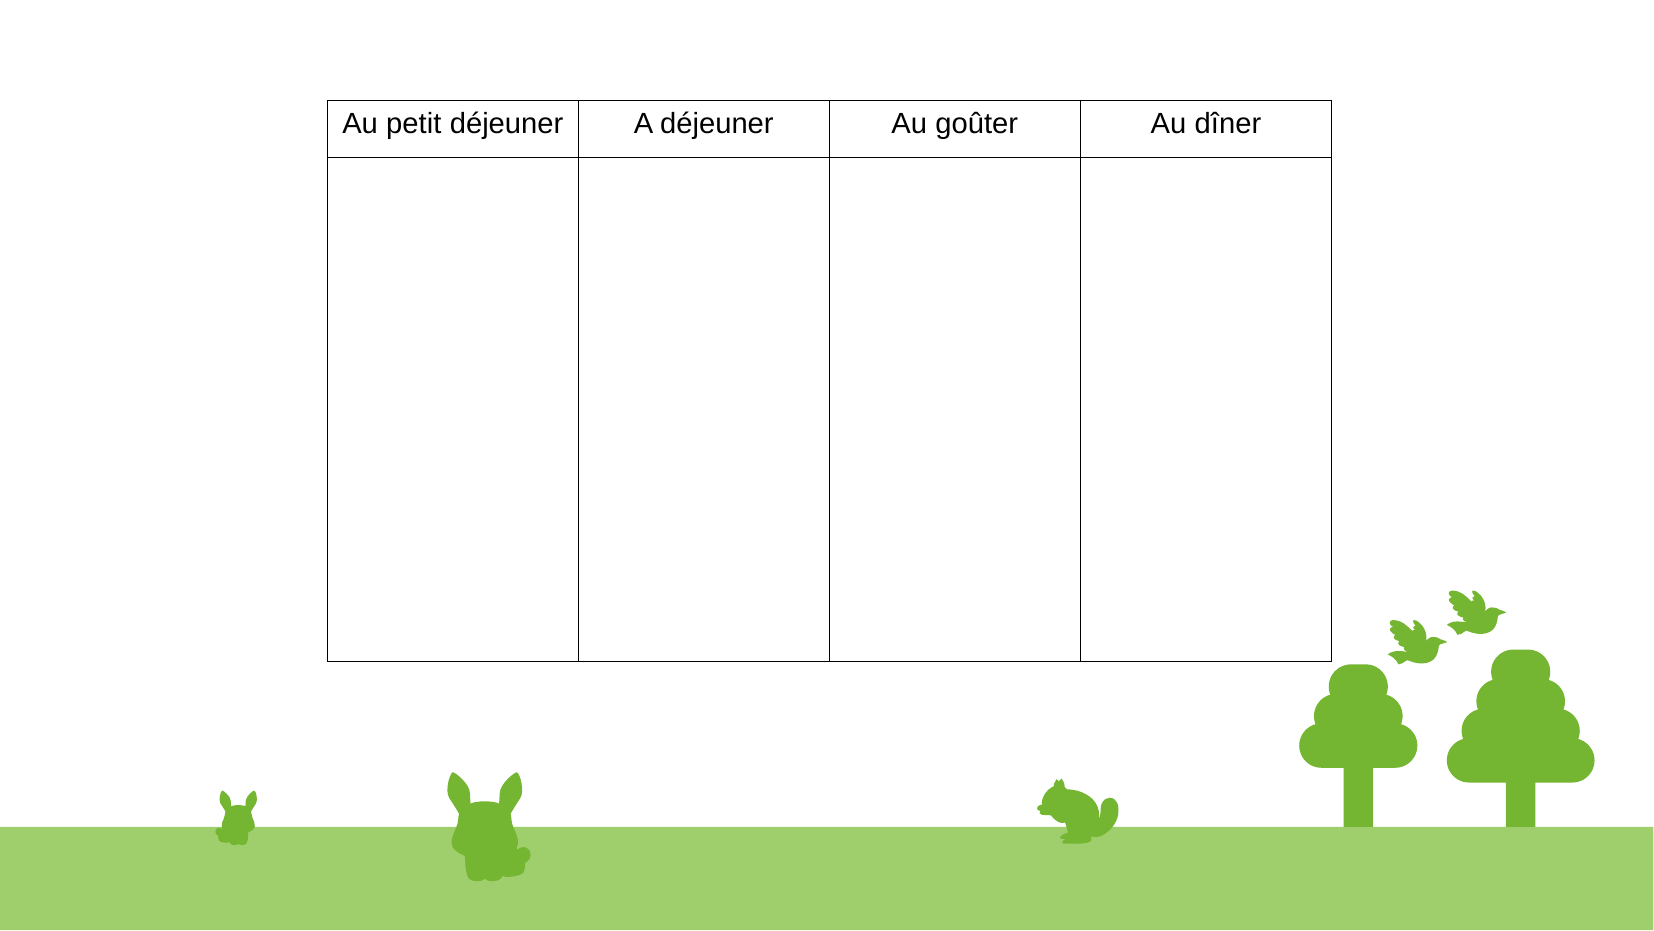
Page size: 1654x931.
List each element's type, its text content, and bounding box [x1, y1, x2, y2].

table_header Au dîner [1081, 101, 1331, 157]
table_header A déjeuner [579, 101, 829, 157]
table_cell [1081, 158, 1331, 661]
table_cell [830, 158, 1080, 661]
table_cell [579, 158, 829, 661]
table_header Au petit déjeuner [328, 101, 578, 157]
table_header Au goûter [830, 101, 1080, 157]
table_cell [328, 158, 578, 661]
